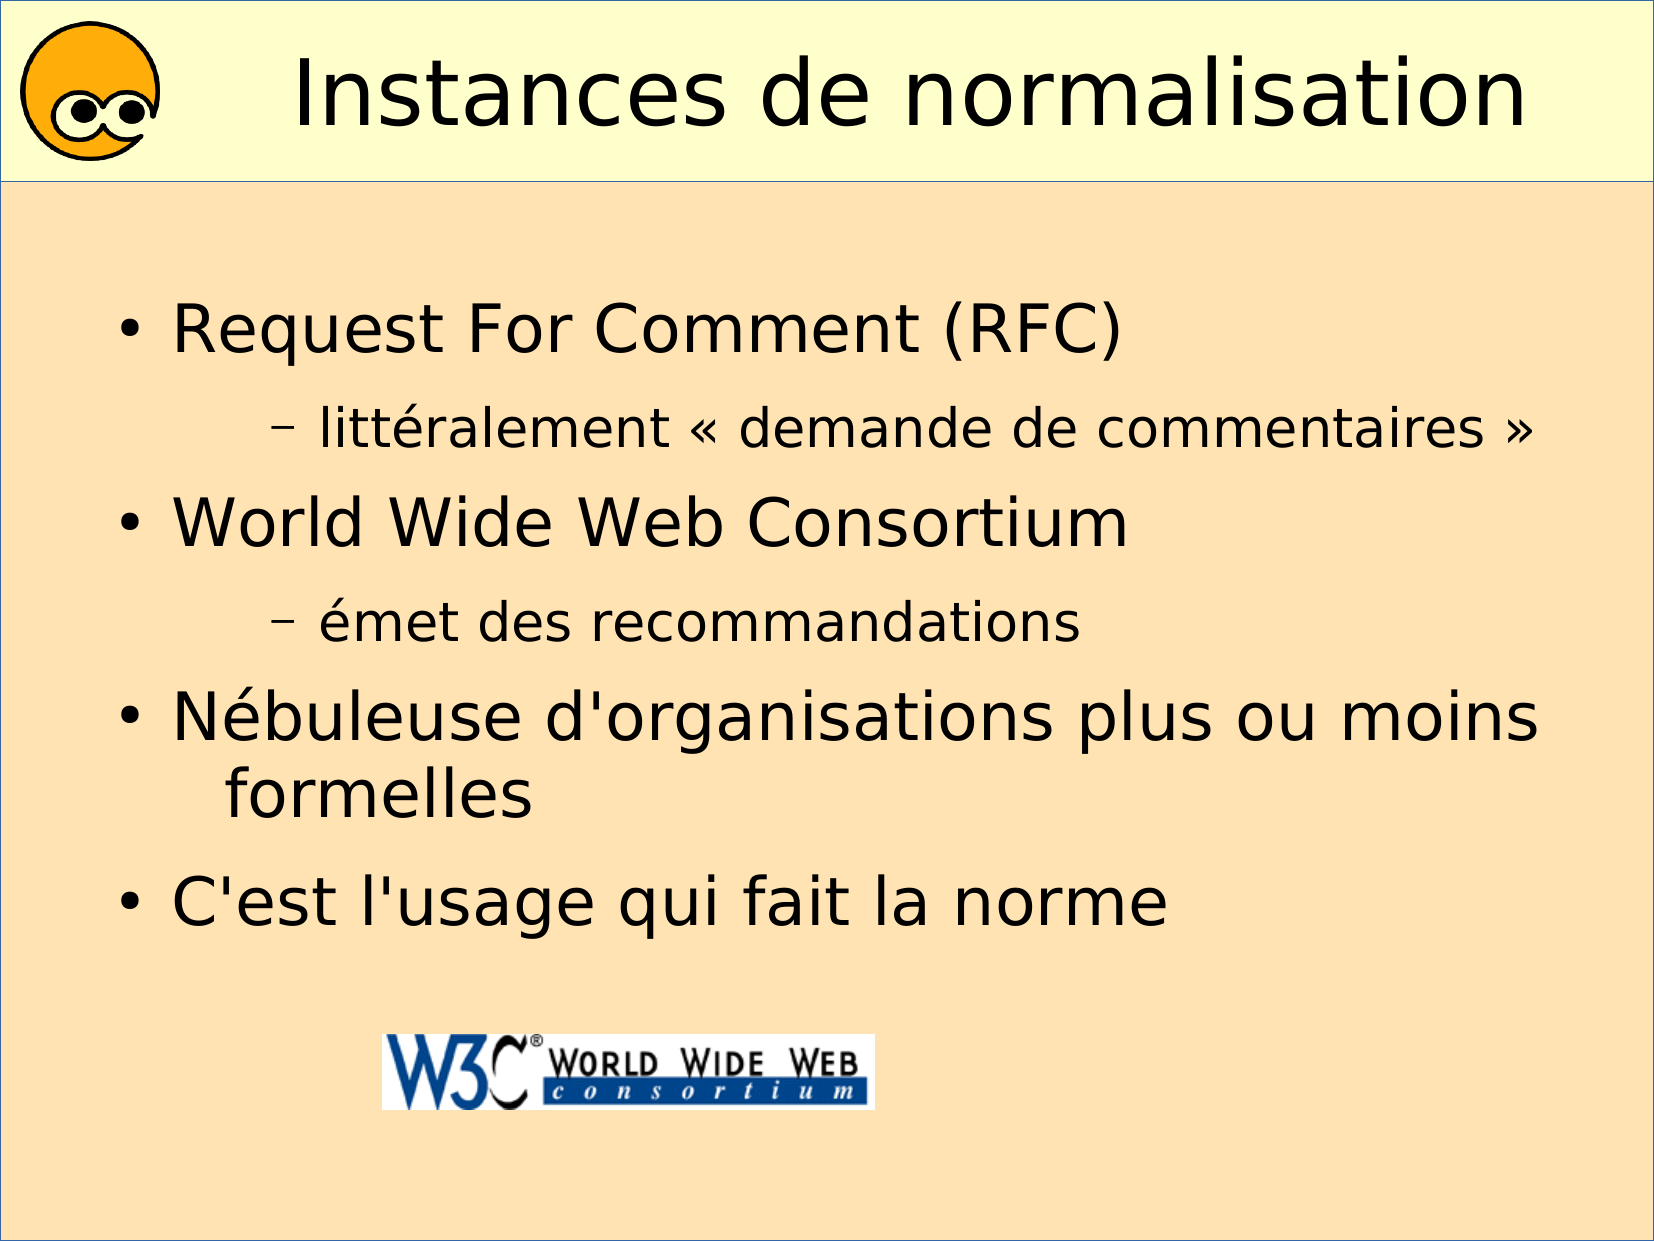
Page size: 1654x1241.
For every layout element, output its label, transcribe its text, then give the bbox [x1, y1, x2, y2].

picture [382, 1034, 875, 1110]
list Request For Comment (RFC) littéralement « demande de commentaires » World Wide Web Consortium émet des recommandations Nébuleuse d'organisations plus ou moins formelles C'est l'usage qui fait la norme [82, 290, 1571, 1109]
title Instances de normalisation [203, 33, 1620, 154]
picture [20, 21, 160, 161]
